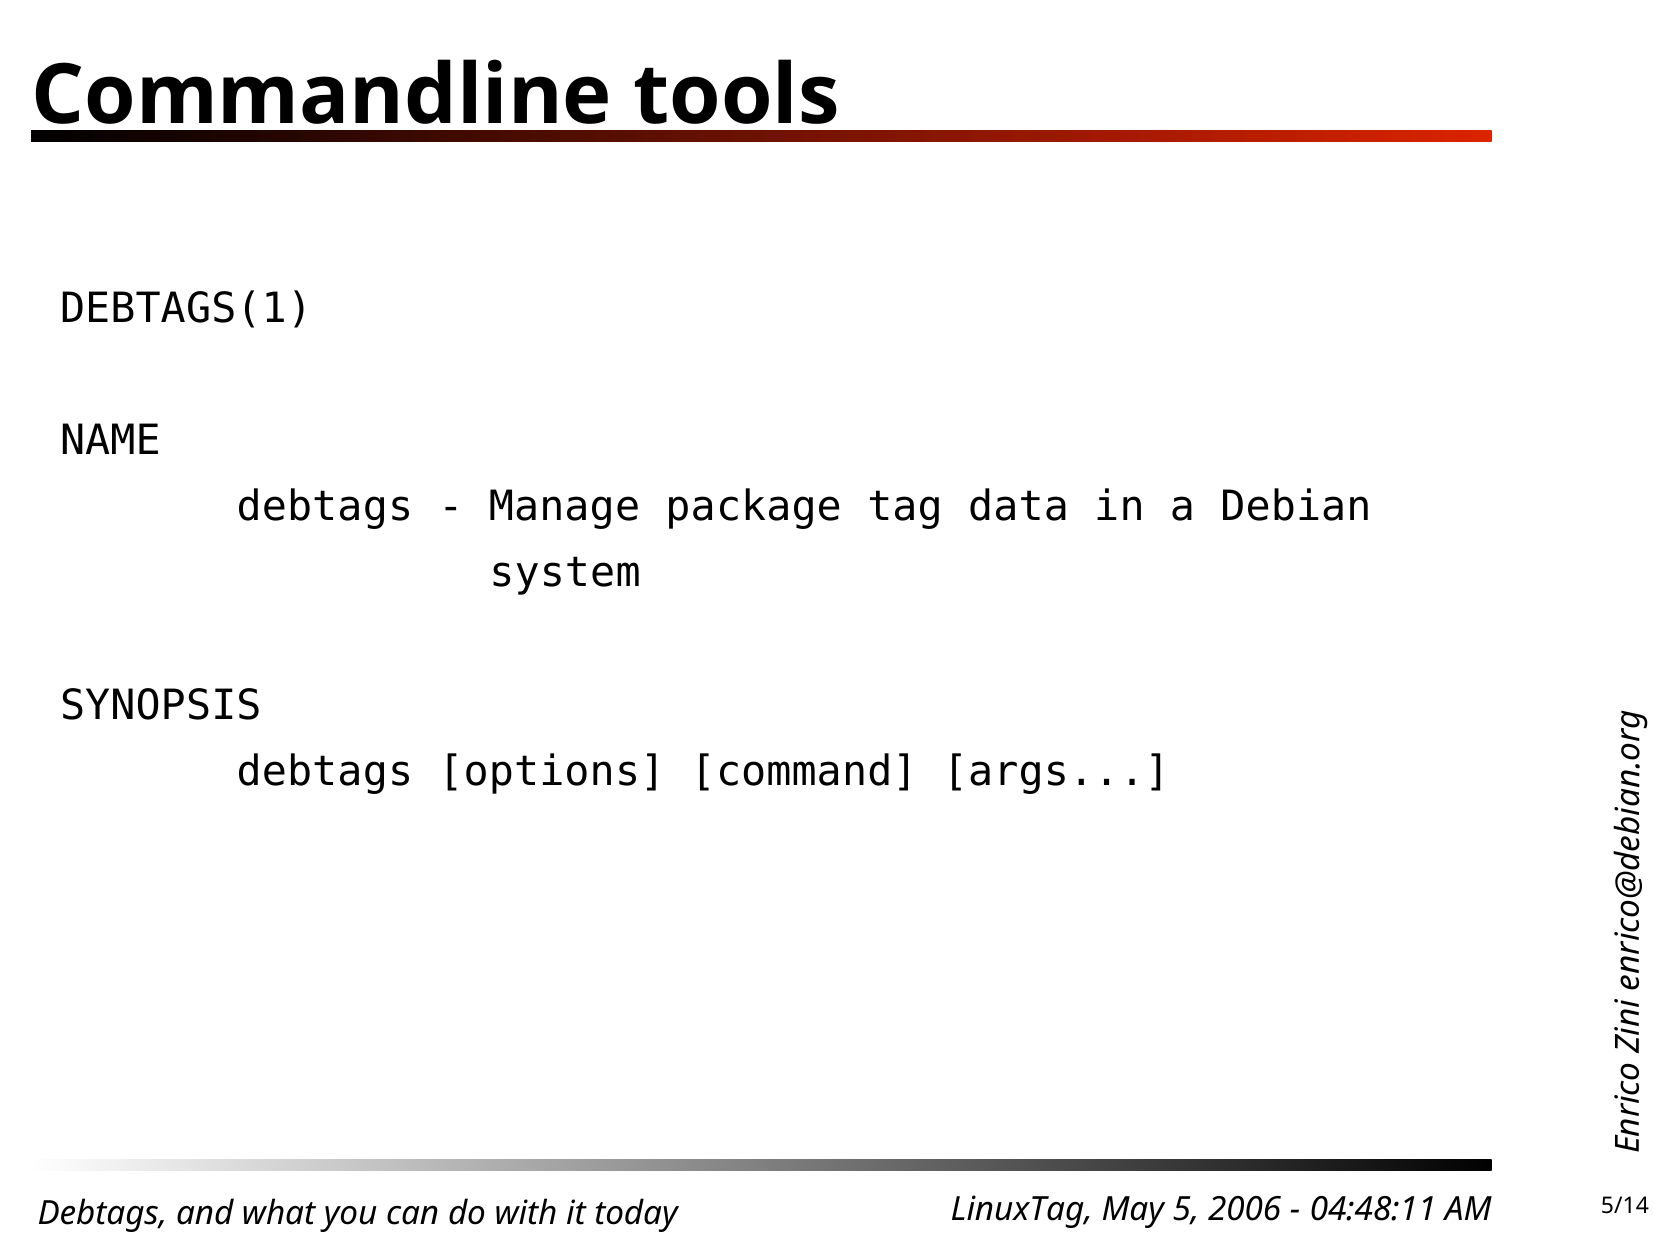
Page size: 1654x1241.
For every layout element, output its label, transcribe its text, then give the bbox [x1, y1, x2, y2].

text_box DEBTAGS(1) NAME debtags - Manage package tag data in a Debian system SYNOPSIS debtags [options] [command] [args...] [60, 217, 1495, 1138]
text_box Commandline tools [31, 34, 1439, 171]
